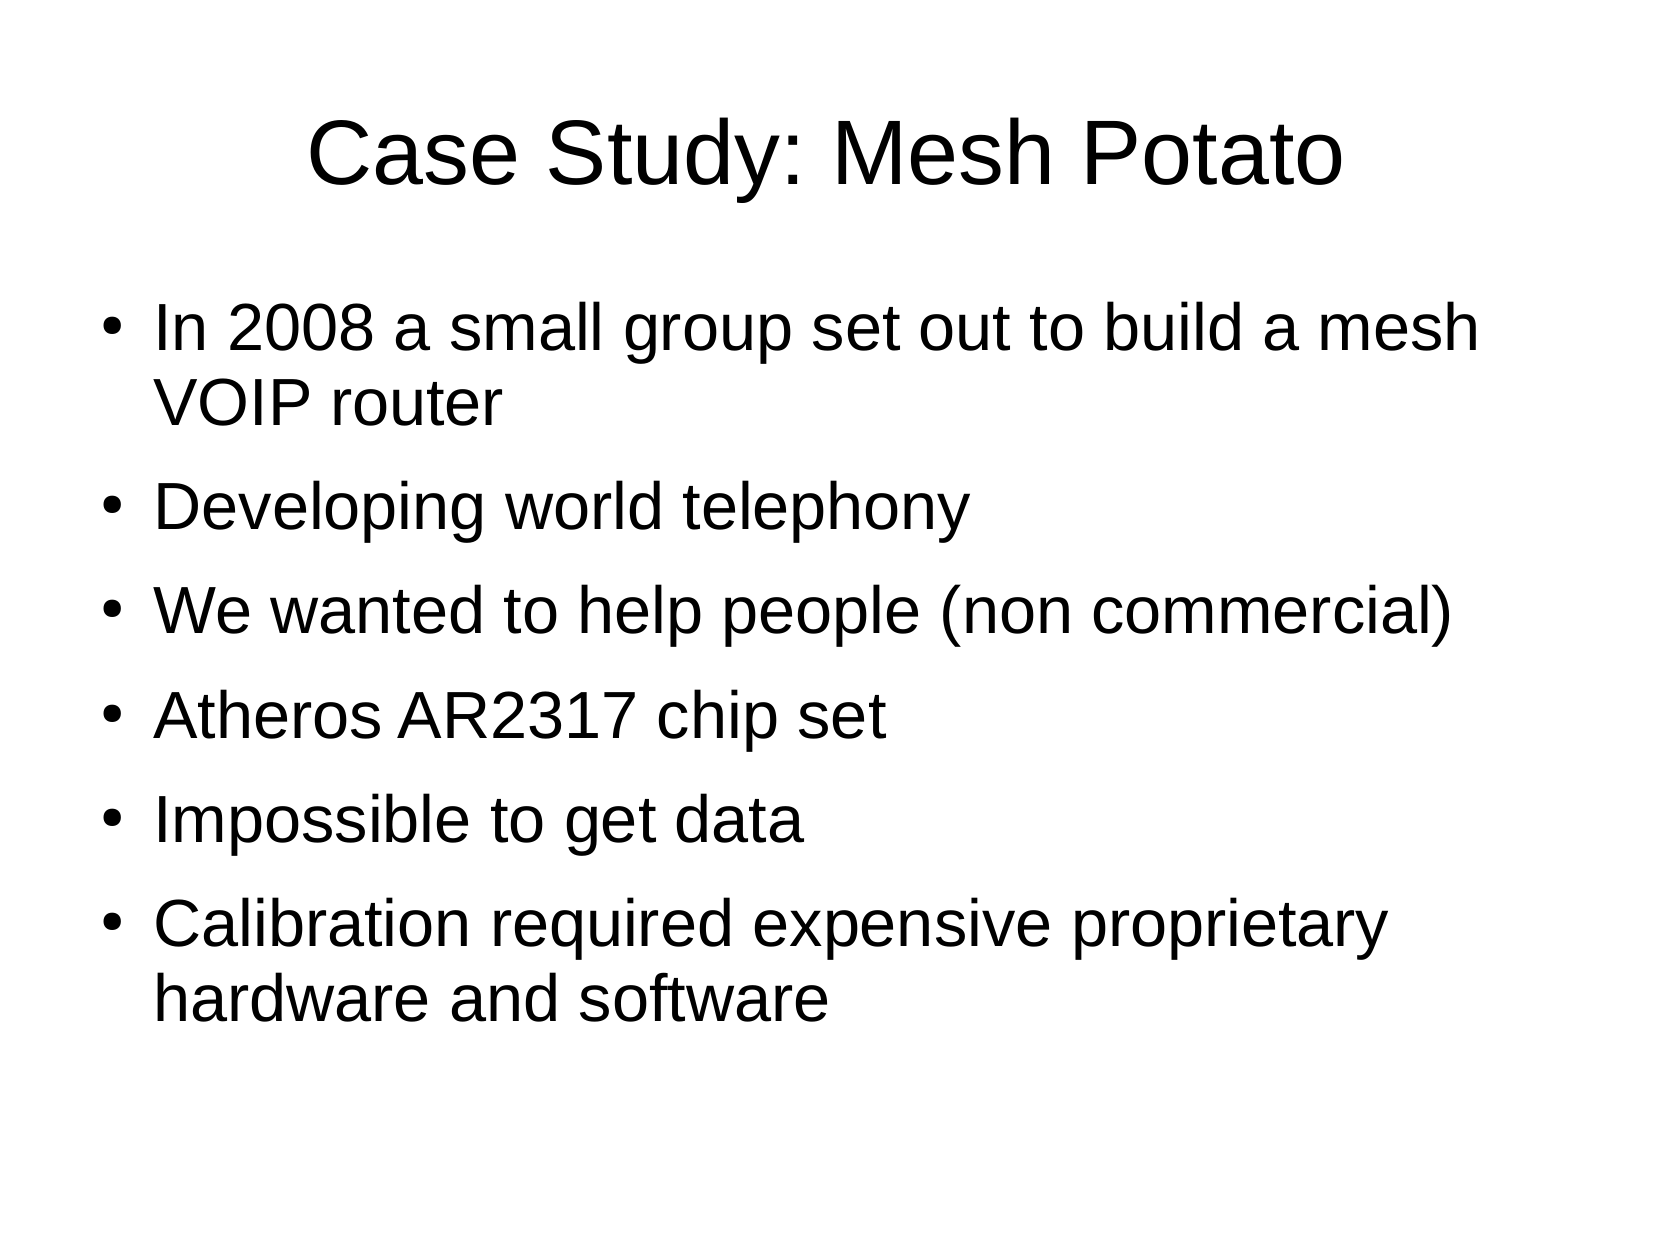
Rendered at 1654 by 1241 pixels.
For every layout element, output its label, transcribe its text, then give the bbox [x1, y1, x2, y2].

title Case Study: Mesh Potato [82, 49, 1571, 257]
list In 2008 a small group set out to build a mesh VOIP router Developing world telephony We wanted to help people (non commercial) Atheros AR2317 chip set Impossible to get data Calibration required expensive proprietary hardware and software [82, 290, 1571, 1170]
